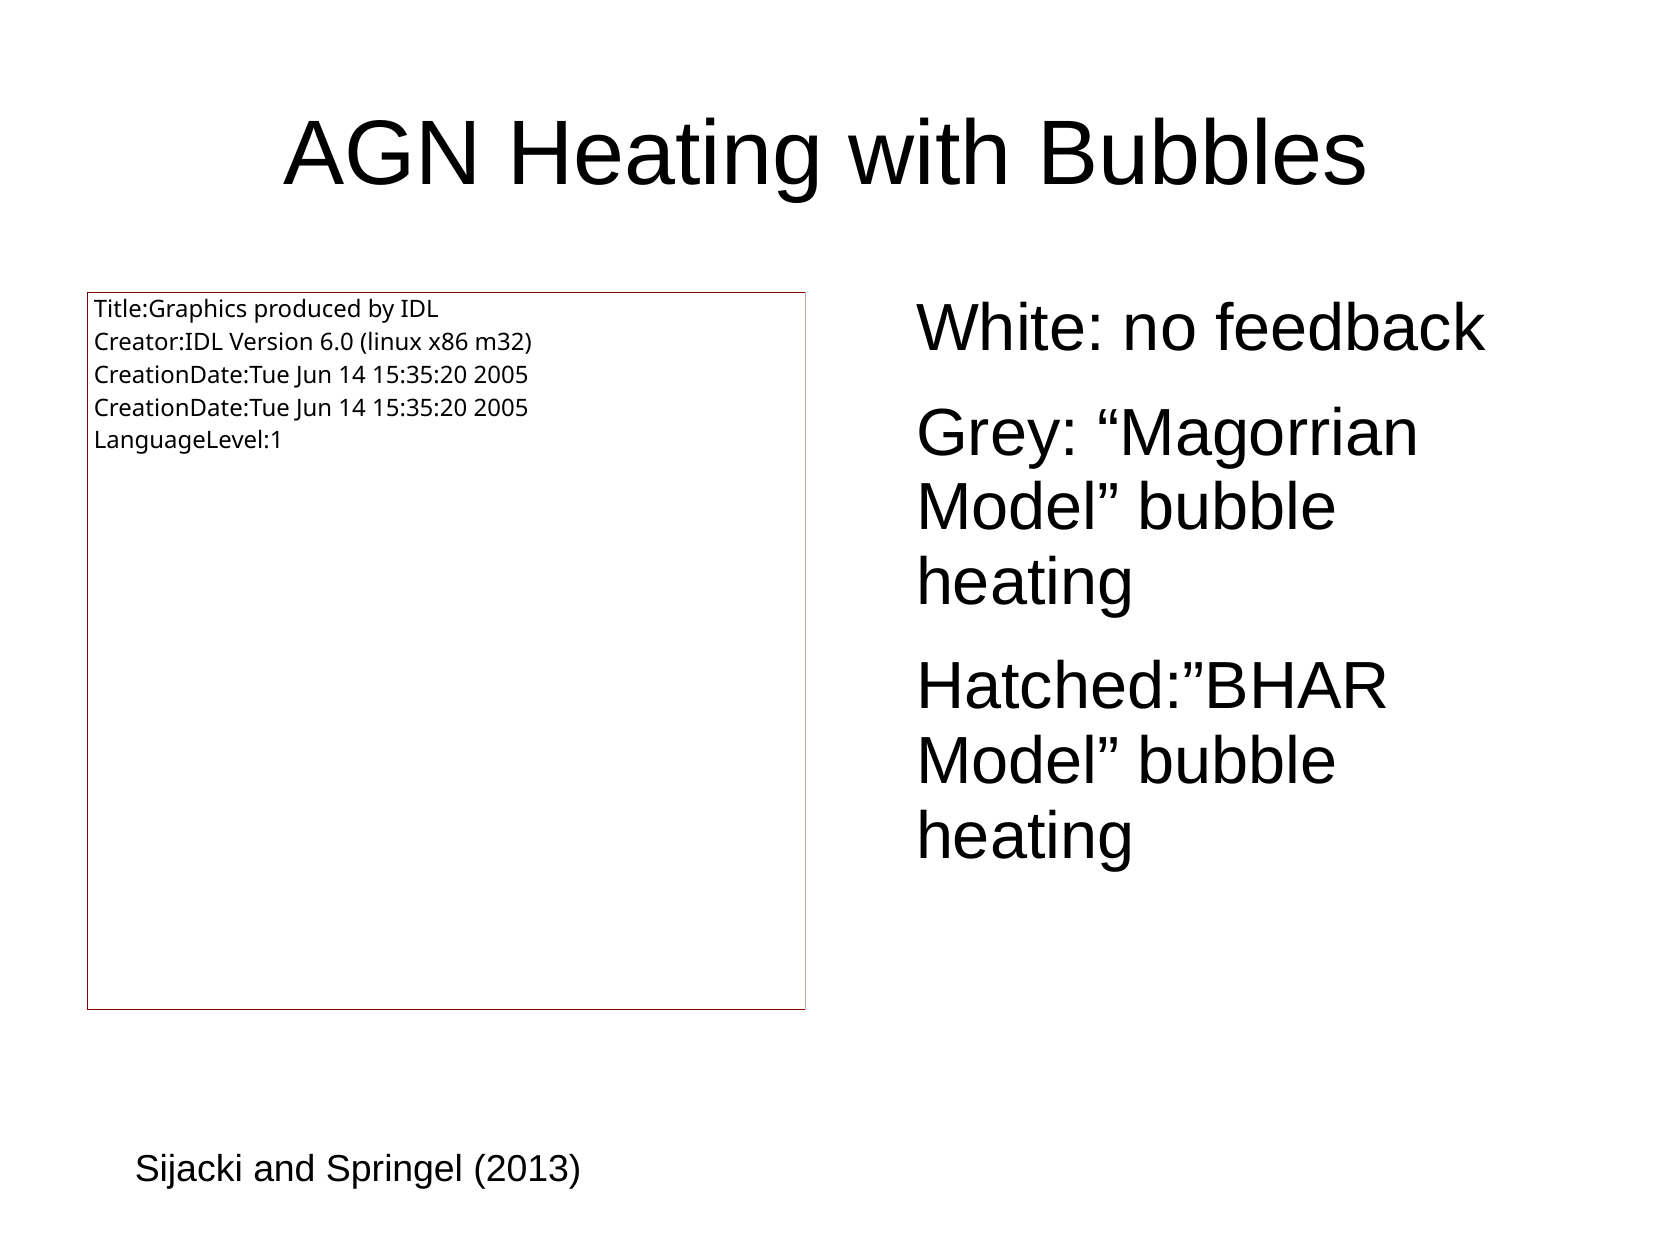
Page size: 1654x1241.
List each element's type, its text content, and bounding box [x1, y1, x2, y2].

title AGN Heating with Bubbles [82, 49, 1571, 257]
text_box Sijacki and Springel (2013) [120, 1140, 597, 1239]
picture [86, 290, 806, 1010]
list White: no feedback Grey: “Magorrian Model” bubble heating Hatched:”BHAR Model” bubble heating [845, 290, 1572, 1010]
